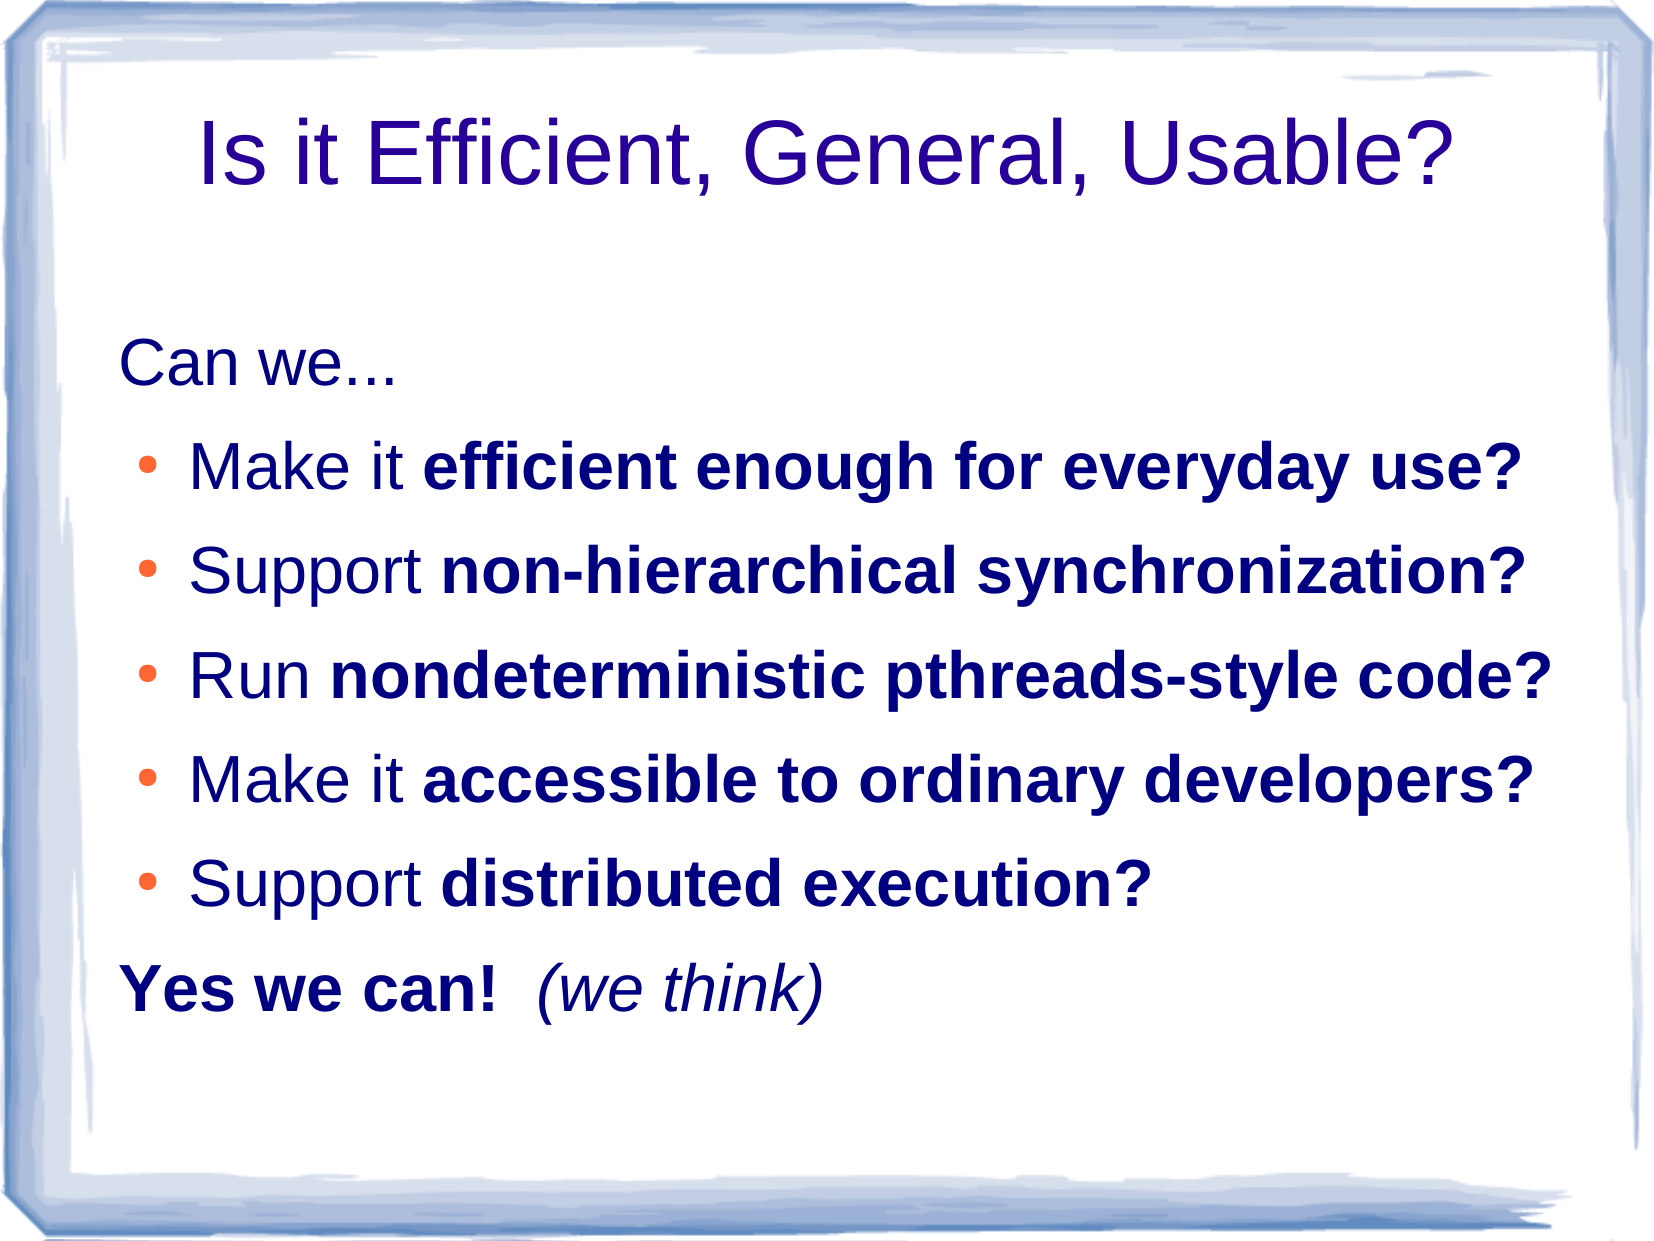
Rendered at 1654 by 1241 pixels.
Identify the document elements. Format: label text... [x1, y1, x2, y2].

picture [0, 0, 1654, 1241]
title Is it Efficient, General, Usable? [82, 49, 1571, 257]
list Can we... Make it efficient enough for everyday use? Support non-hierarchical synchronization? Run nondeterministic pthreads-style code? Make it accessible to ordinary developers? Support distributed execution? Yes we can! (we think) [118, 324, 1571, 1024]
